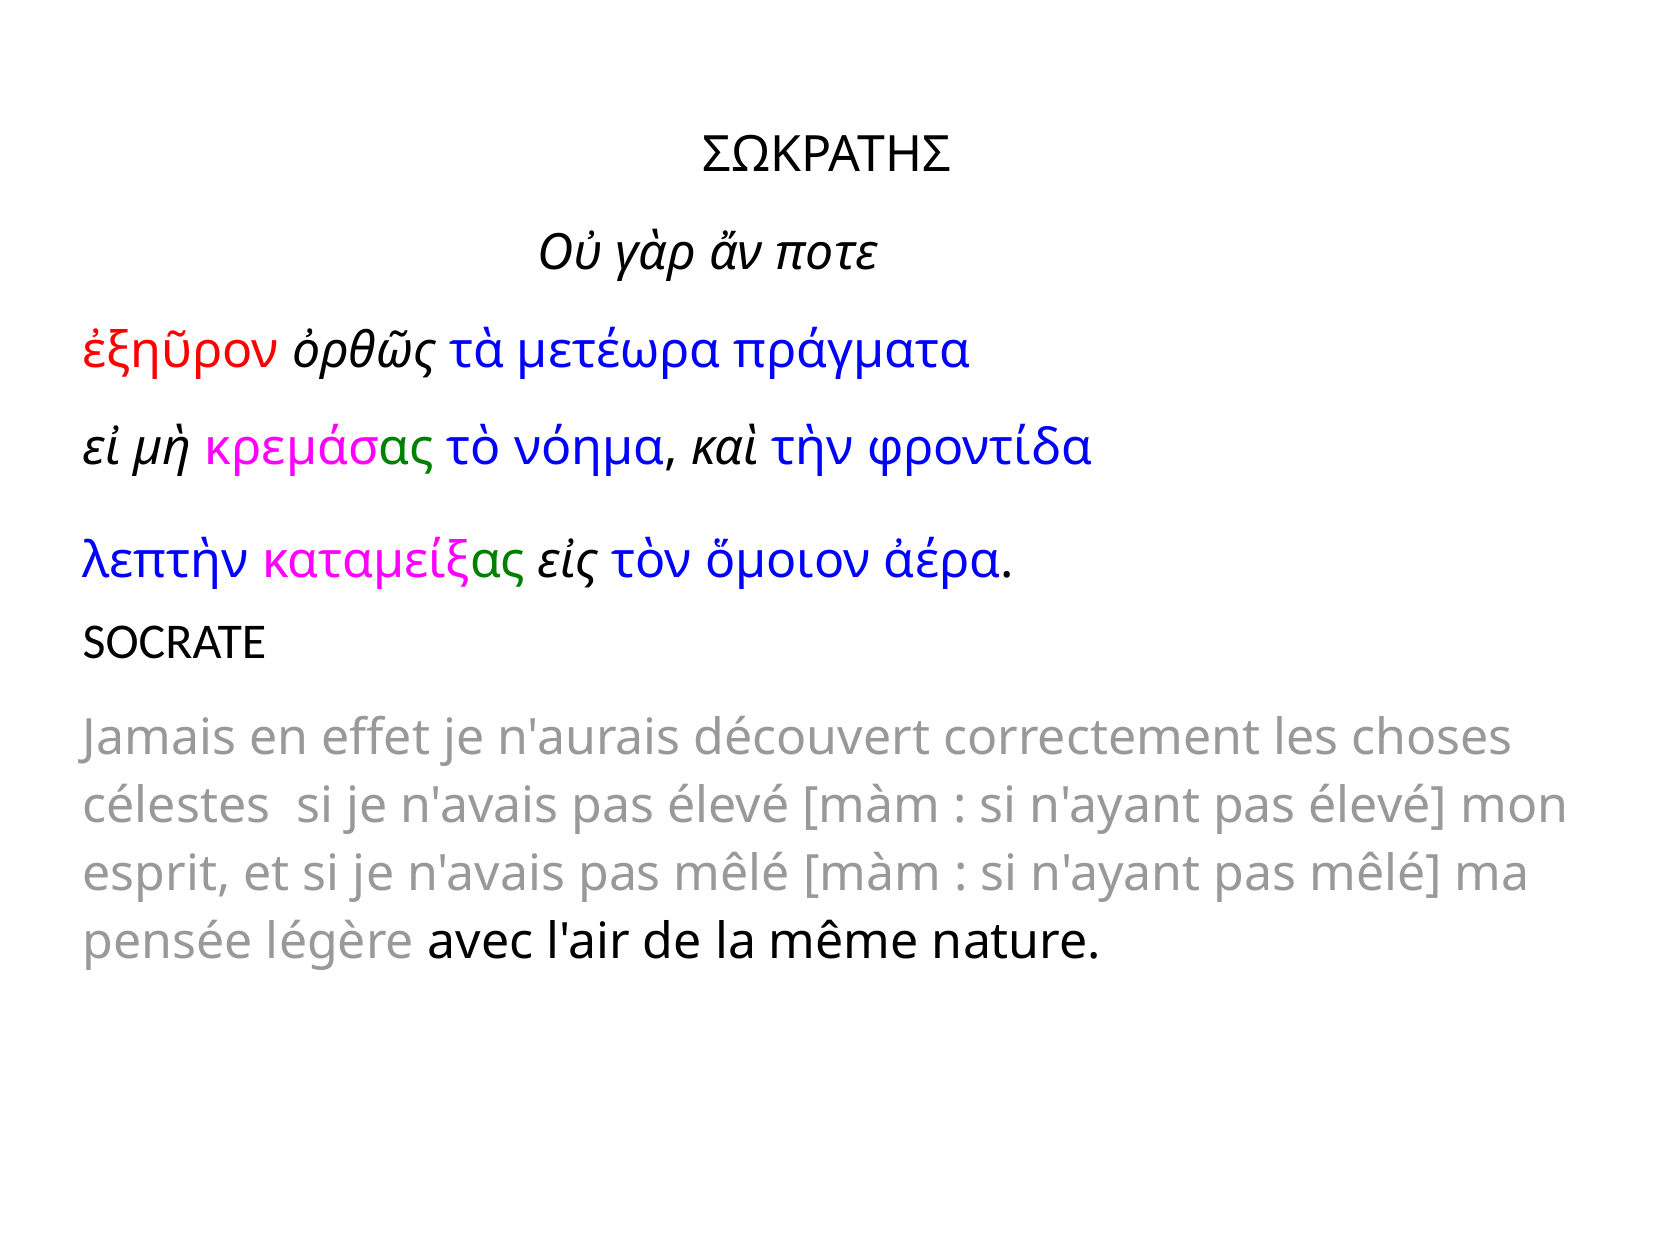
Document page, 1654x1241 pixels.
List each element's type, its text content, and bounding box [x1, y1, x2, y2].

list ΣΩΚΡΑΤΗΣ Οὐ γὰρ ἄν ποτε ἐξηῦρον ὀρθῶς τὰ μετέωρα πράγματα εἰ μὴ κρεμάσας τὸ νόημα, καὶ τὴν φροντίδα λεπτὴν καταμείξας εἰς τὸν ὅμοιον ἀέρα. SOCRATE Jamais en effet je n'aurais découvert correctement les choses célestes si je n'avais pas élevé [màm : si n'ayant pas élevé] mon esprit, et si je n'avais pas mêlé [màm : si n'ayant pas mêlé] ma pensée légère avec l'air de la même nature. [82, 118, 1571, 1121]
